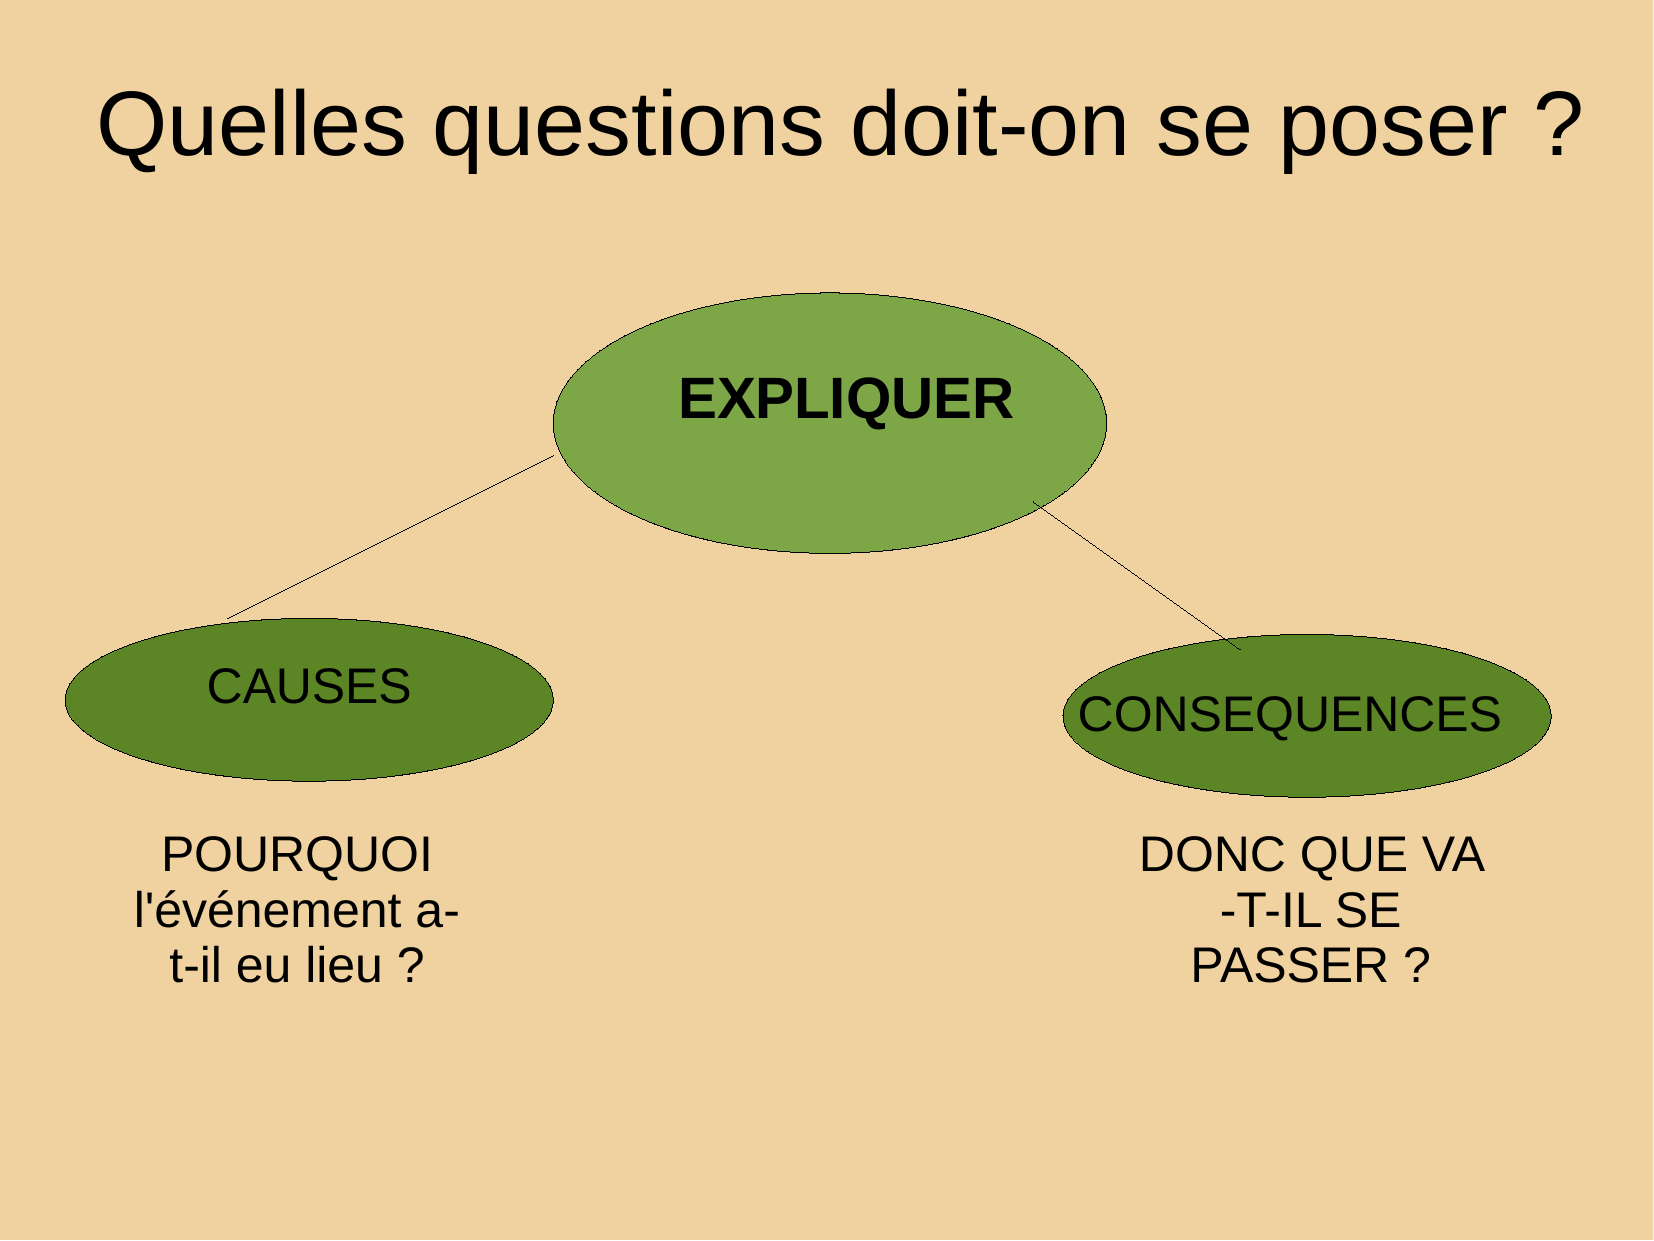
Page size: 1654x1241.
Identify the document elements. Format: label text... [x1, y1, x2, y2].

text_box CONSEQUENCES [1062, 679, 1584, 795]
text_box POURQUOI l'événement a-t-il eu lieu ? [118, 818, 477, 1034]
text_box [1089, 634, 1525, 679]
text_box [65, 618, 554, 782]
text_box CAUSES [130, 650, 489, 734]
text_box Quelles questions doit-on se poser ? [29, 65, 1654, 183]
text_box [1075, 362, 1107, 484]
text_box DONC QUE VA -T-IL SE PASSER ? [1115, 818, 1506, 1034]
text_box [553, 292, 1074, 554]
text_box EXPLIQUER [618, 357, 1075, 485]
